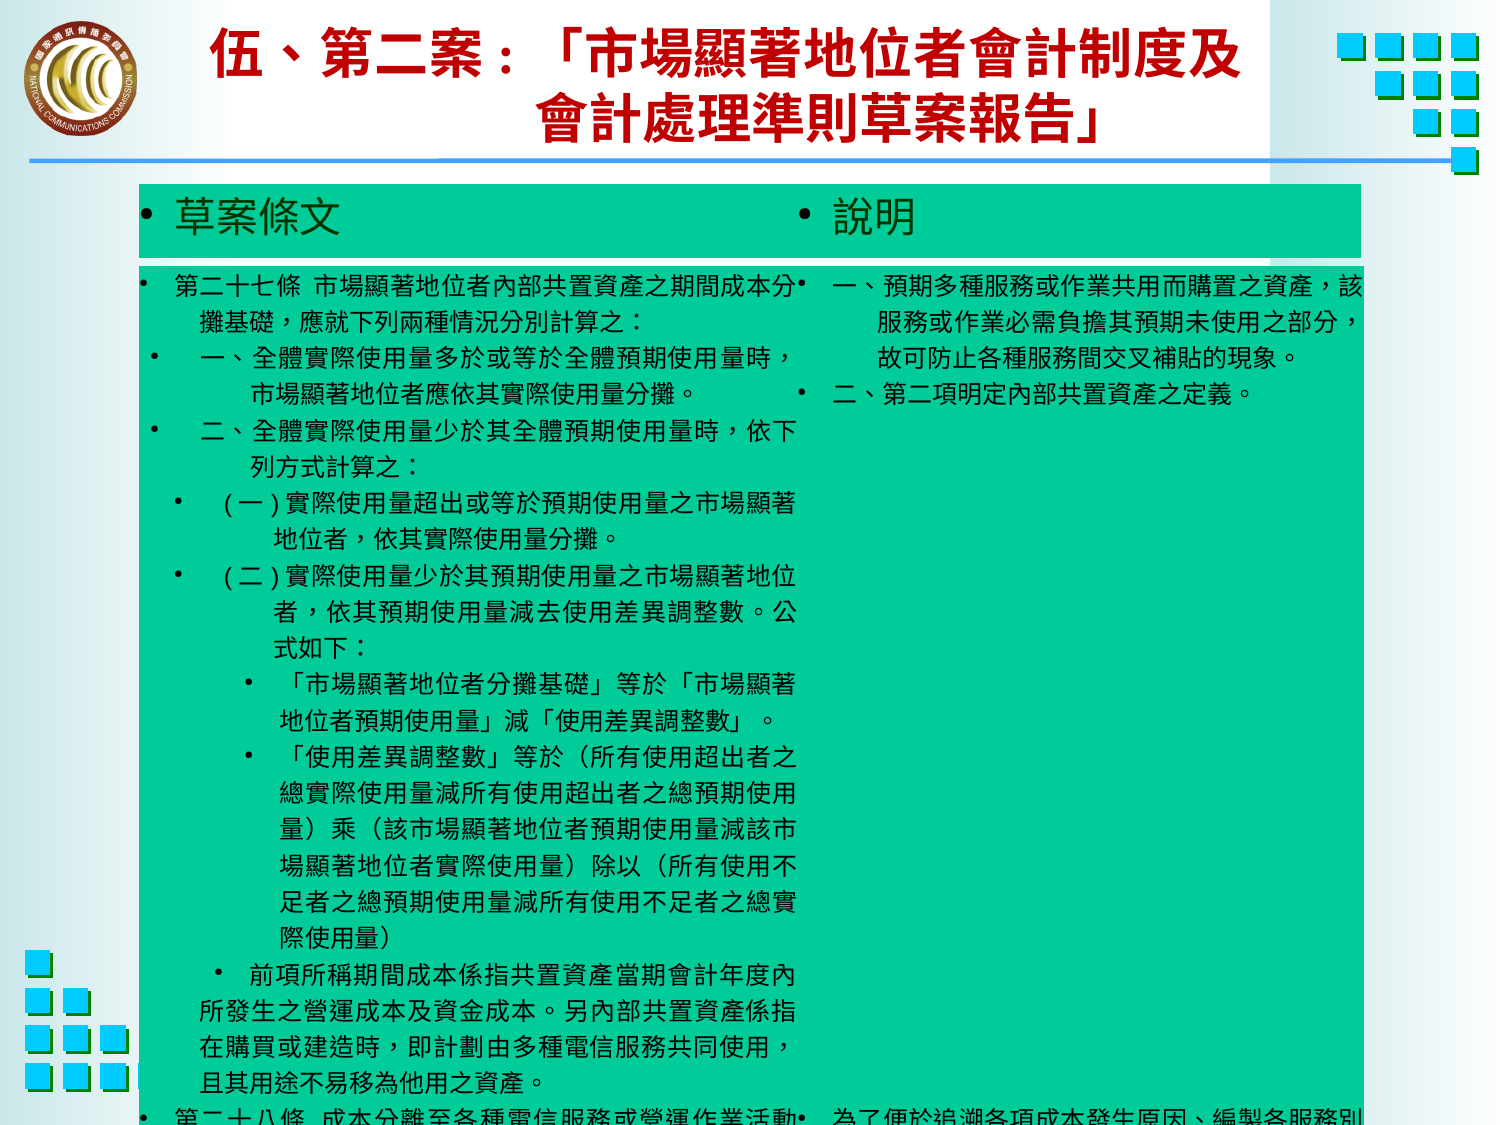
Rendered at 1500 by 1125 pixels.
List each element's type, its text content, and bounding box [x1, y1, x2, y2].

table_header 說明 [797, 184, 1361, 258]
table_header 第二十七條 市場顯著地位者內部共置資產之期間成本分攤基礎，應就下列兩種情況分別計算之： 一、全體實際使用量多於或等於全體預期使用量時，市場顯著地位者應依其實際使用量分攤。 二、全體實際使用量少於其全體預期使用量時，依下列方式計算之： (一)實際使用量超出或等於預期使用量之市場顯著地位者，依其實際使用量分攤。 (二)實際使用量少於其預期使用量之市場顯著地位者，依其預期使用量減去使用差異調整數。公式如下： 「市場顯著地位者分攤基礎」等於「市場顯著地位者預期使用量」減「使用差異調整數」。 「使用差異調整數」等於（所有使用超出者之總實際使用量減所有使用超出者之總預期使用量）乘（該市場顯著地位者預期使用量減該市場顯著地位者實際使用量）除以（所有使用不足者之總預期使用量減所有使用不足者之總實際使用量） 前項所稱期間成本係指共置資產當期會計年度內所發生之營運成本及資金成本。另內部共置資產係指在購買或建造時，即計劃由多種電信服務共同使用，且其用途不易移為他用之資產。 [139, 266, 797, 1100]
table_cell 為了便於追溯各項成本發生原因、編製各服務別損益表，故應保留與電信事業個體會計損益表相同之成本結構。 [797, 1100, 1364, 1125]
table_header 一、預期多種服務或作業共用而購置之資產，該服務或作業必需負擔其預期未使用之部分，故可防止各種服務間交叉補貼的現象。 二、第二項明定內部共置資產之定義。 [797, 266, 1364, 1100]
table_cell 第二十八條 成本分離至各種電信服務或營運作業活動時，其成本結構應與個體會計損益表之成本結構相同。 [139, 1100, 797, 1125]
title 伍、第二案:「市場顯著地位者會計制度及會計處理準則草案報告」 [194, 7, 1258, 161]
table_header 草案條文 [139, 184, 797, 258]
